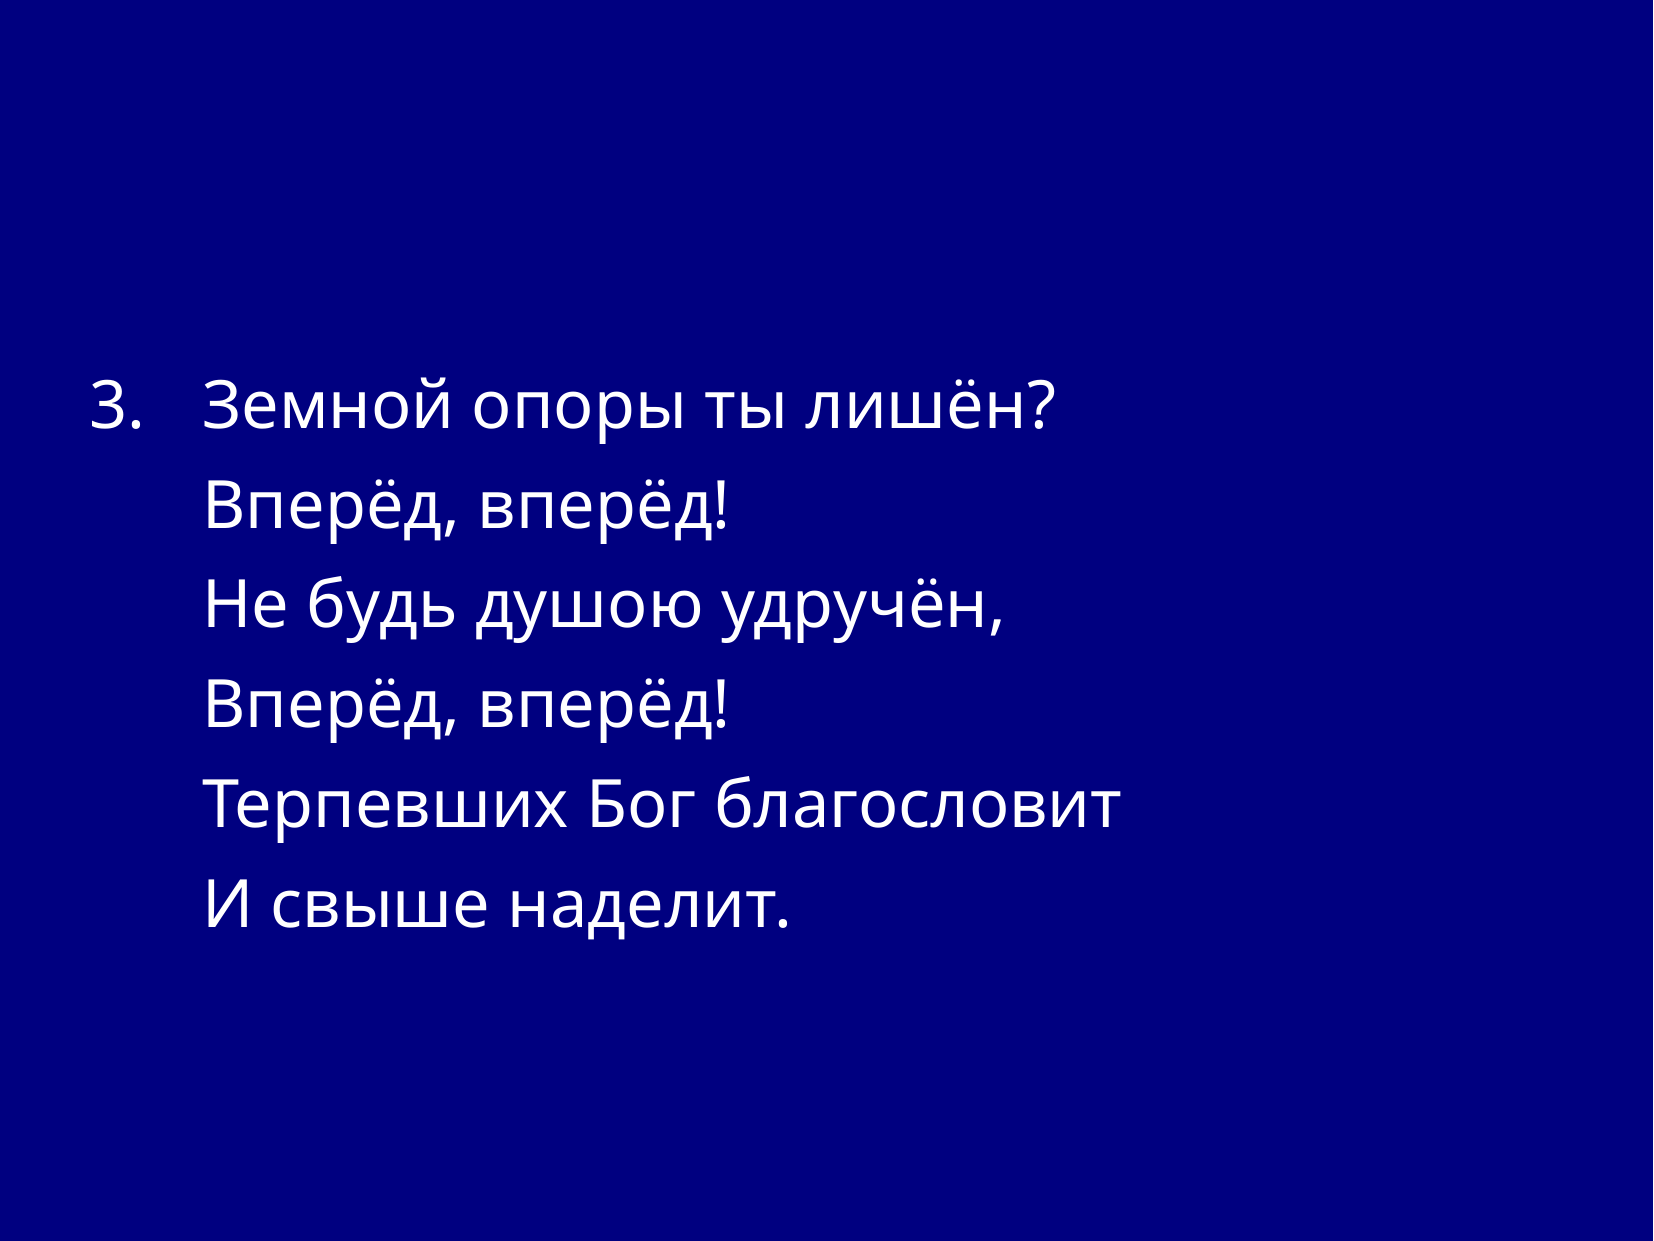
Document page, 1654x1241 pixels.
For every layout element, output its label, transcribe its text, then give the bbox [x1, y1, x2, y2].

text_box 3. Земной опоры ты лишён? Вперёд, вперёд! Не будь душою удручён, Вперёд, вперёд! Терпевших Бог благословит И свыше наделит. [75, 150, 1576, 1163]
